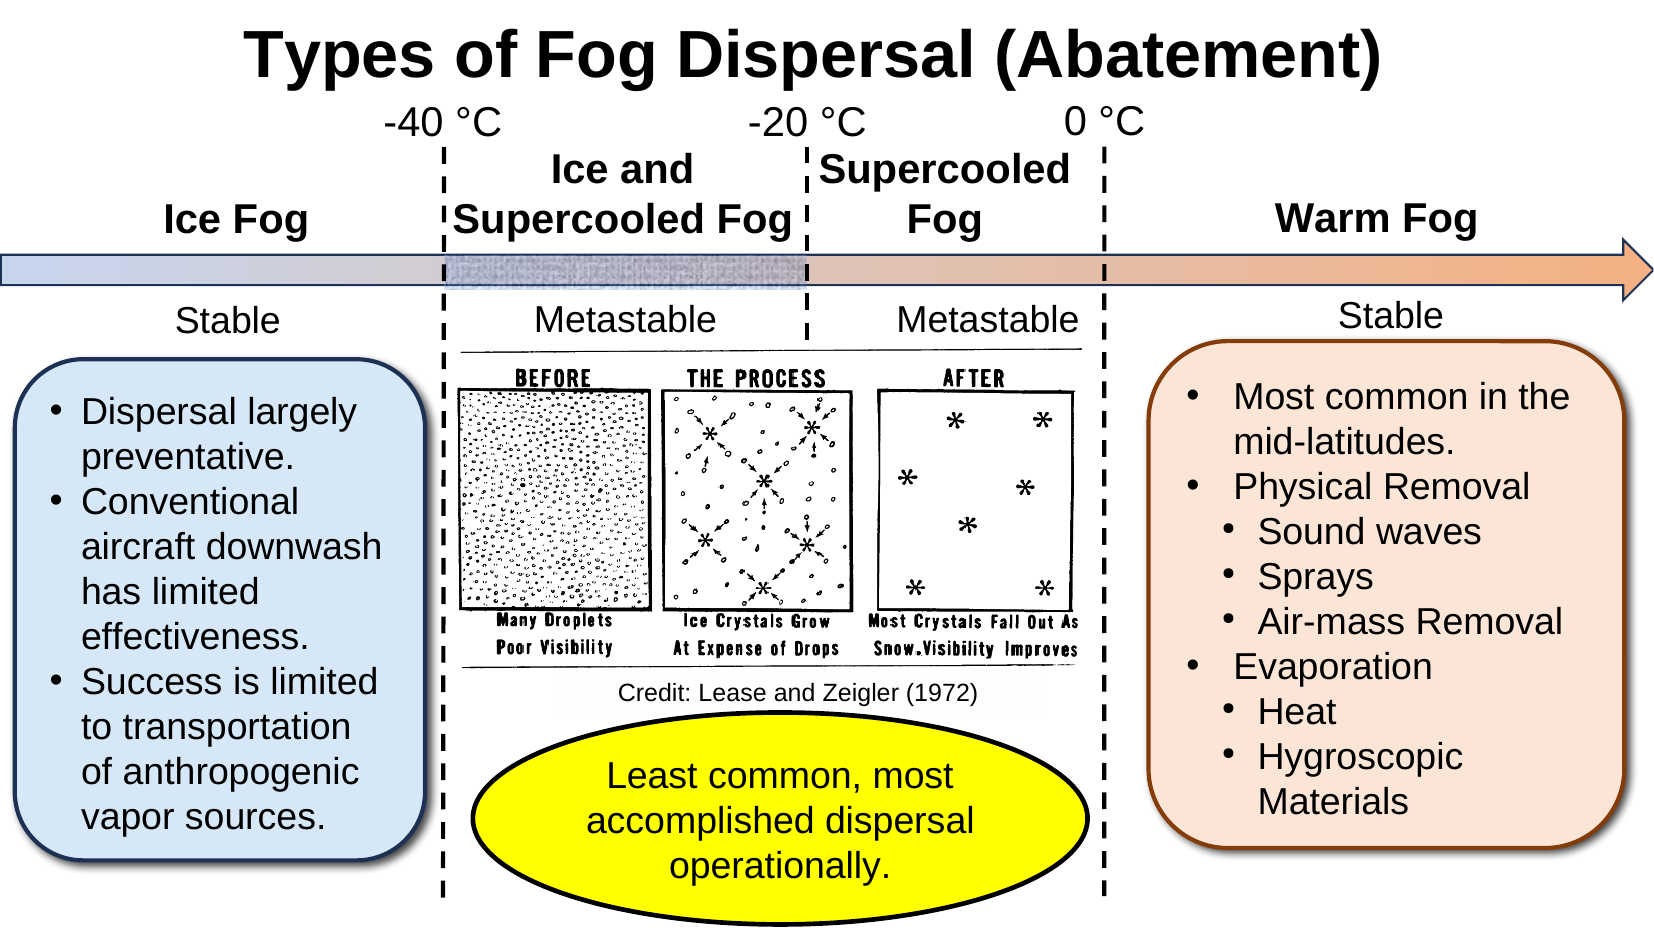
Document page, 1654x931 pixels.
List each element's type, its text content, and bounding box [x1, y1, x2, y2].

text_box Credit: Lease and Zeigler (1972) [556, 669, 1041, 714]
text_box Stable [66, 289, 389, 349]
text_box -40 °C [425, 110, 438, 133]
text_box Most common in the mid-latitudes. Physical Removal Sound waves Sprays Air-mass Removal Evaporation Heat Hygroscopic Materials [1148, 341, 1625, 849]
text_box Metastable [444, 288, 807, 348]
text_box -20 °C [790, 110, 803, 133]
text_box Ice and Supercooled Fog [414, 134, 832, 249]
text_box Ice Fog [0, 184, 441, 250]
text_box Stable [1169, 283, 1613, 344]
text_box Supercooled Fog [809, 134, 1106, 250]
text_box Dispersal largely preventative. Conventional aircraft downwash has limited effectiveness. Success is limited to transportation of anthropogenic vapor sources. [14, 359, 426, 861]
text_box -40 °C [350, 87, 535, 153]
picture [450, 348, 1088, 694]
text_box 0 °C [1012, 86, 1197, 152]
text_box Metastable [807, 288, 1170, 348]
title Types of Fog Dispersal (Abatement) [0, 0, 1651, 101]
text_box Warm Fog [1170, 183, 1583, 249]
text_box [0, 239, 1654, 301]
text_box Least common, most accomplished dispersal operationally. [472, 712, 1088, 925]
text_box -20 °C [715, 87, 900, 153]
text_box -40 °C [401, 113, 411, 127]
